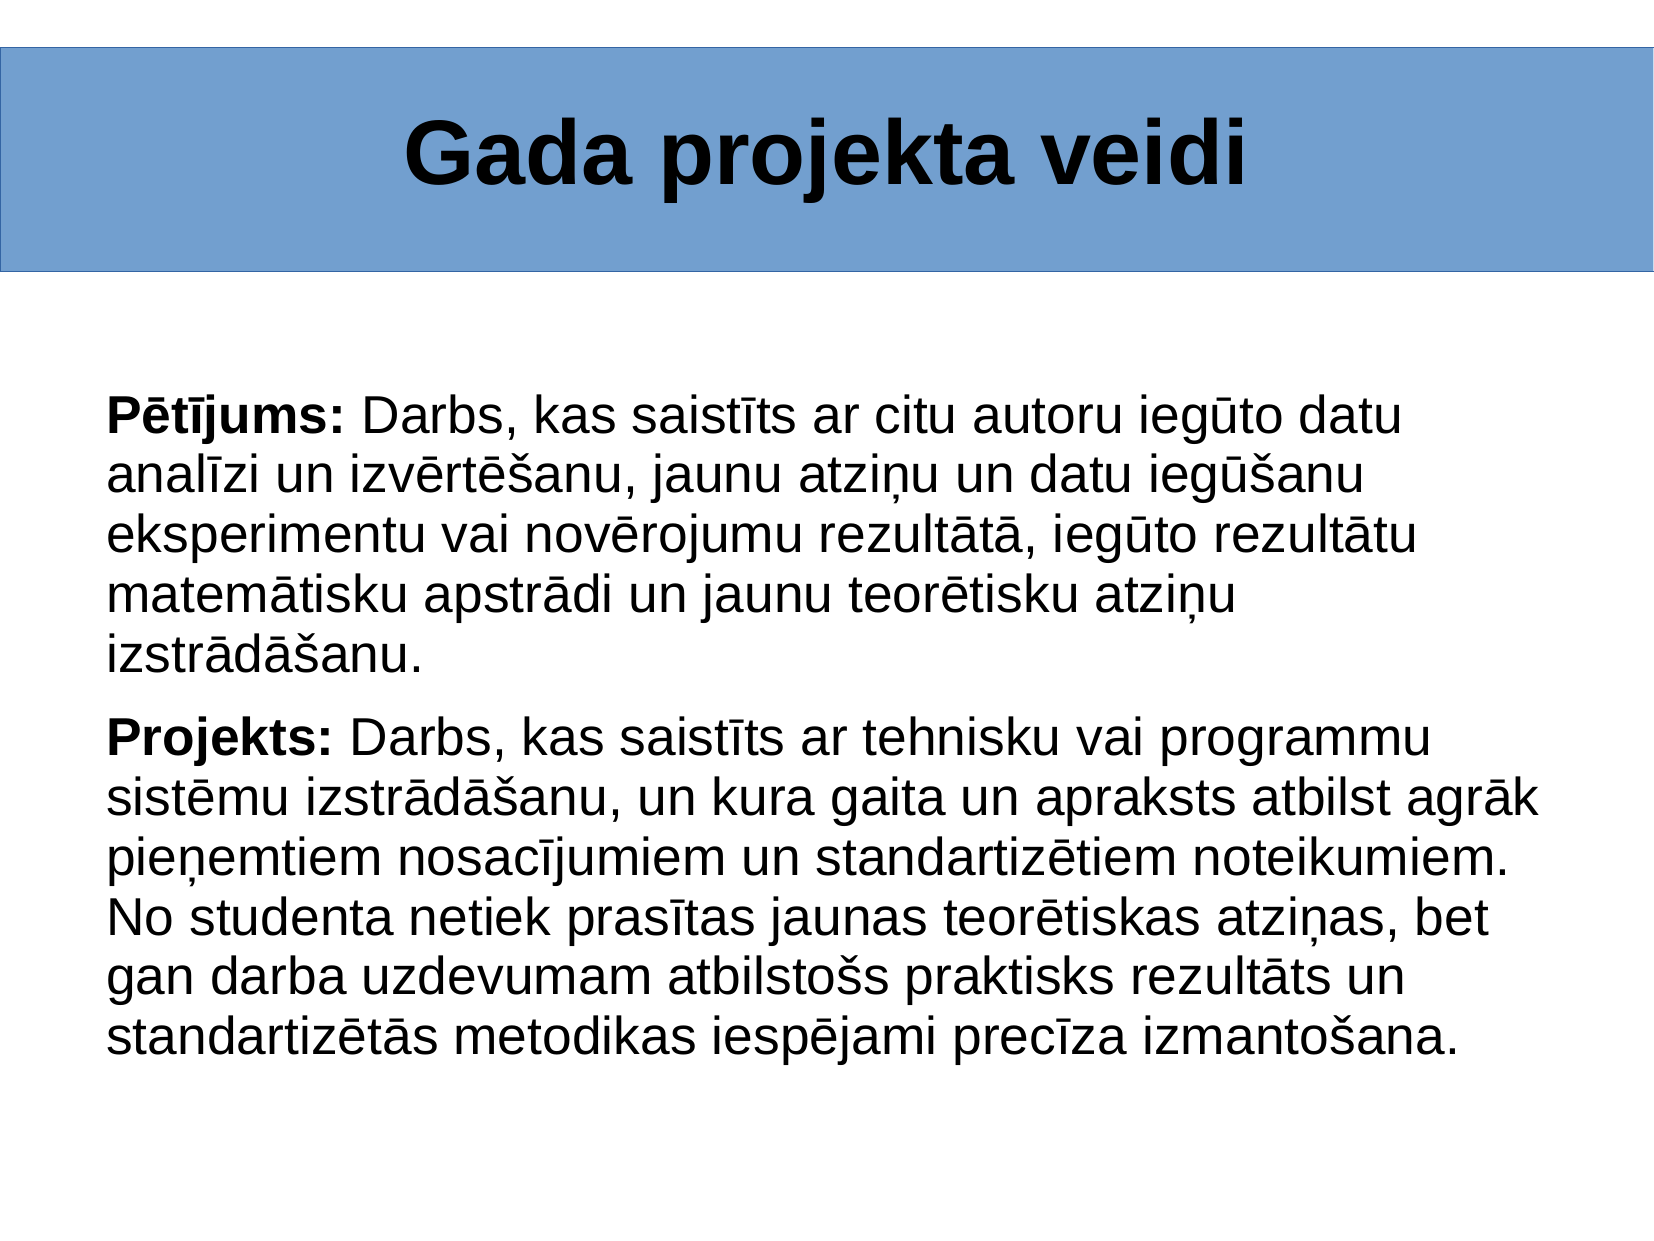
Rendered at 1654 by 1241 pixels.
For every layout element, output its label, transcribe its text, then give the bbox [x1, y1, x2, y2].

list Pētījums: Darbs, kas saistīts ar citu autoru iegūto datu analīzi un izvērtēšanu, jaunu atziņu un datu iegūšanu eksperimentu vai novērojumu rezultātā, iegūto rezultātu matemātisku apstrādi un jaunu teorētisku atziņu izstrādāšanu. Projekts: Darbs, kas saistīts ar tehnisku vai programmu sistēmu izstrādāšanu, un kura gaita un apraksts atbilst agrāk pieņemtiem nosacījumiem un standartizētiem noteikumiem. No studenta netiek prasītas jaunas teorētiskas atziņas, bet gan darba uzdevumam atbilstošs praktisks rezultāts un standartizētās metodikas iespējami precīza izmantošana. [106, 384, 1548, 1104]
title Gada projekta veidi [82, 49, 1571, 257]
list [82, 290, 945, 1010]
text_box [0, 47, 1654, 272]
